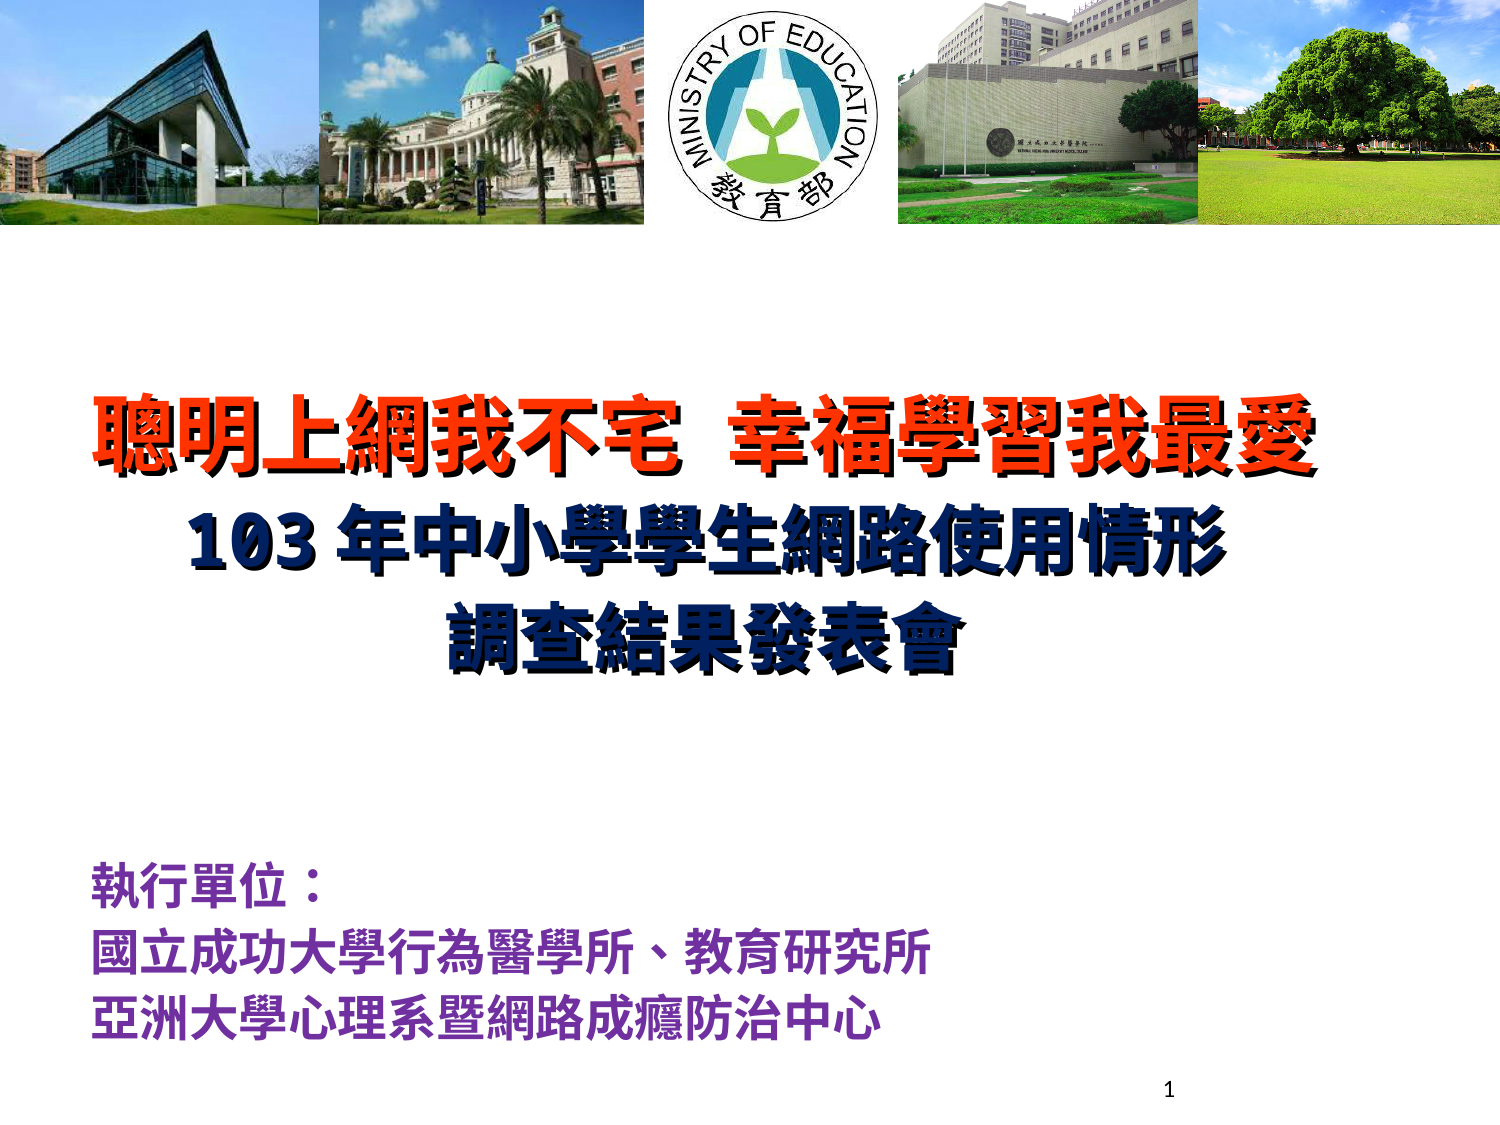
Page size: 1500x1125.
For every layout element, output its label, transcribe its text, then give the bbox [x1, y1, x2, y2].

list 聰明上網我不宅 幸福學習我最愛 103年中小學學生網路使用情形 調查結果發表會 執行單位： 國立成功大學行為醫學所、教育研究所 亞洲大學心理系暨網路成癮防治中心 [75, 262, 1426, 1059]
picture [0, 0, 1500, 225]
text_box 1 [1147, 1065, 1498, 1125]
